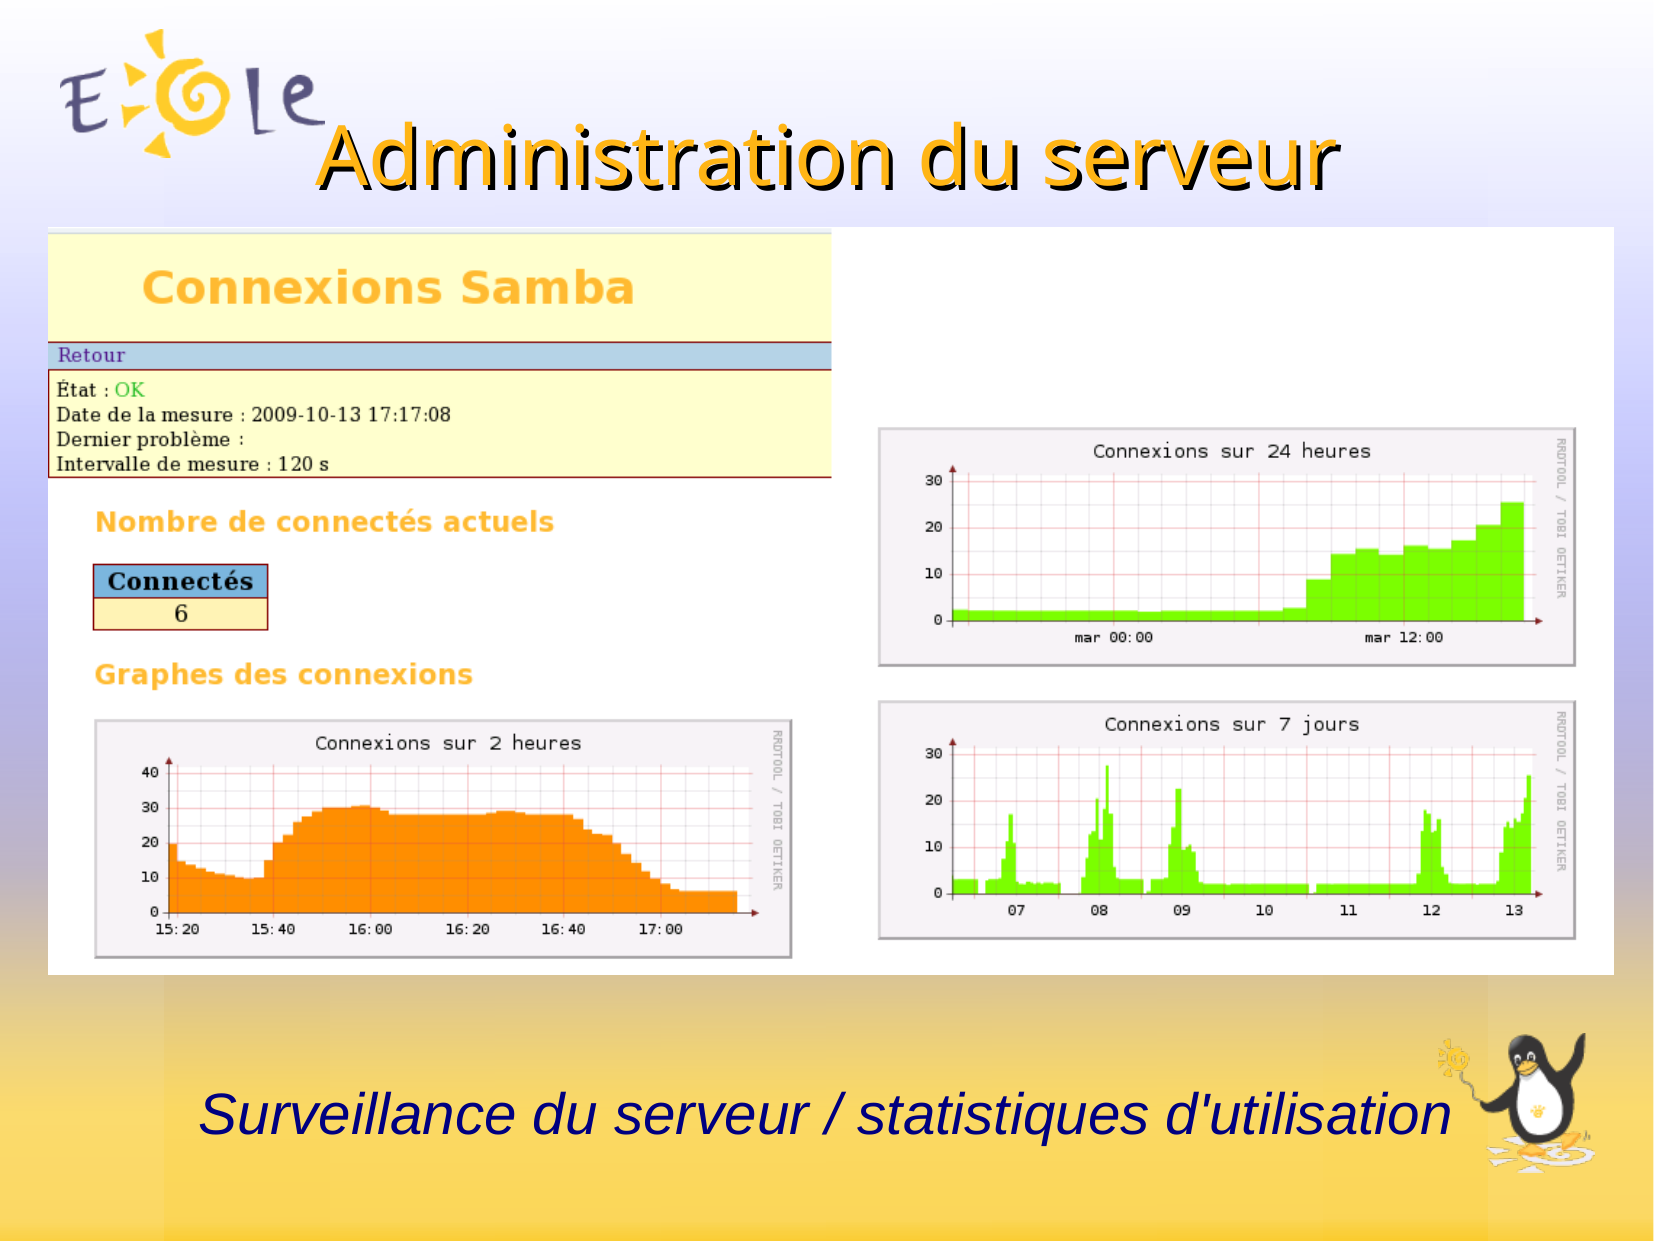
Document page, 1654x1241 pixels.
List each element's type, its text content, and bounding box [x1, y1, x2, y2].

picture [0, 0, 1654, 1241]
text_box Surveillance du serveur / statistiques d'utilisation [29, 1077, 1625, 1152]
title Administration du serveur [82, 49, 1572, 227]
